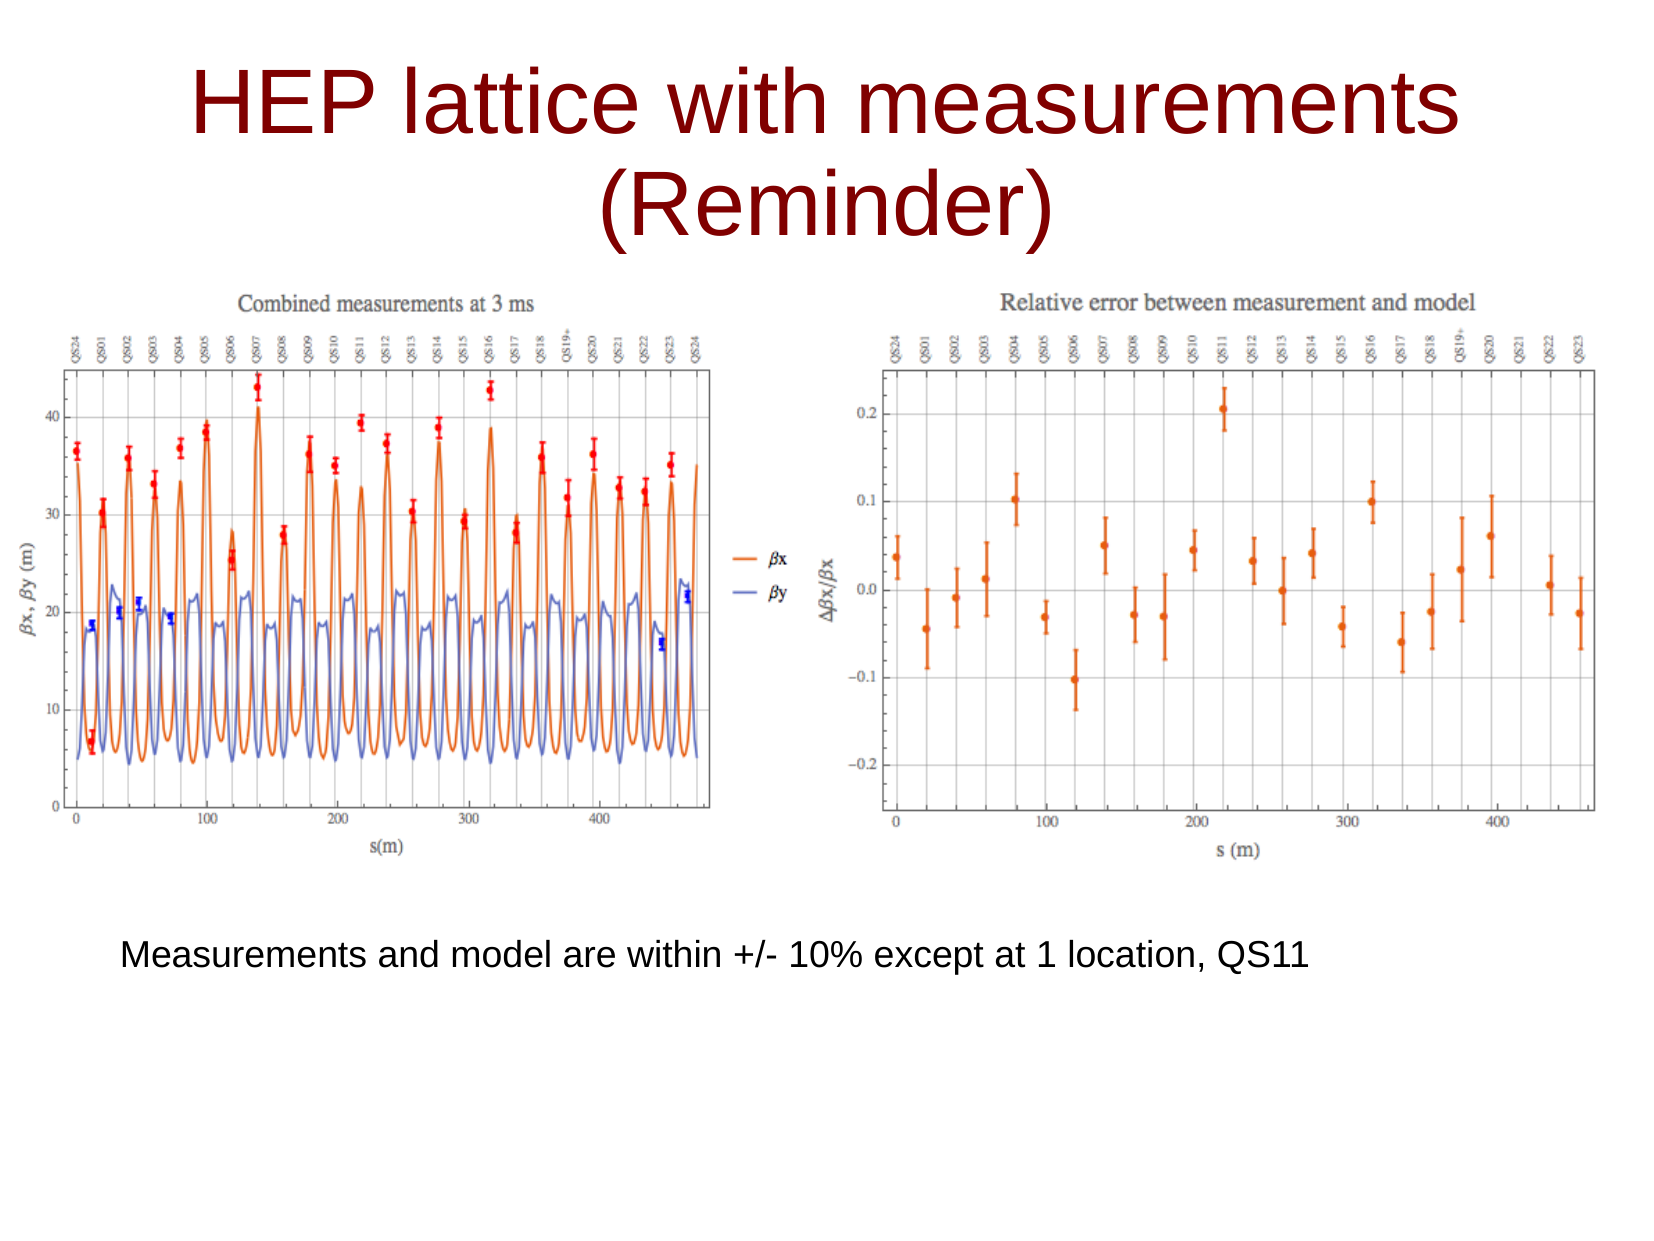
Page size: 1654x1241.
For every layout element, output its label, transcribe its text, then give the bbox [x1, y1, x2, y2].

text_box Measurements and model are within +/- 10% except at 1 location, QS11 [105, 926, 1583, 1025]
picture [817, 292, 1597, 863]
picture [18, 292, 795, 862]
title HEP lattice with measurements (Reminder) [82, 49, 1571, 257]
